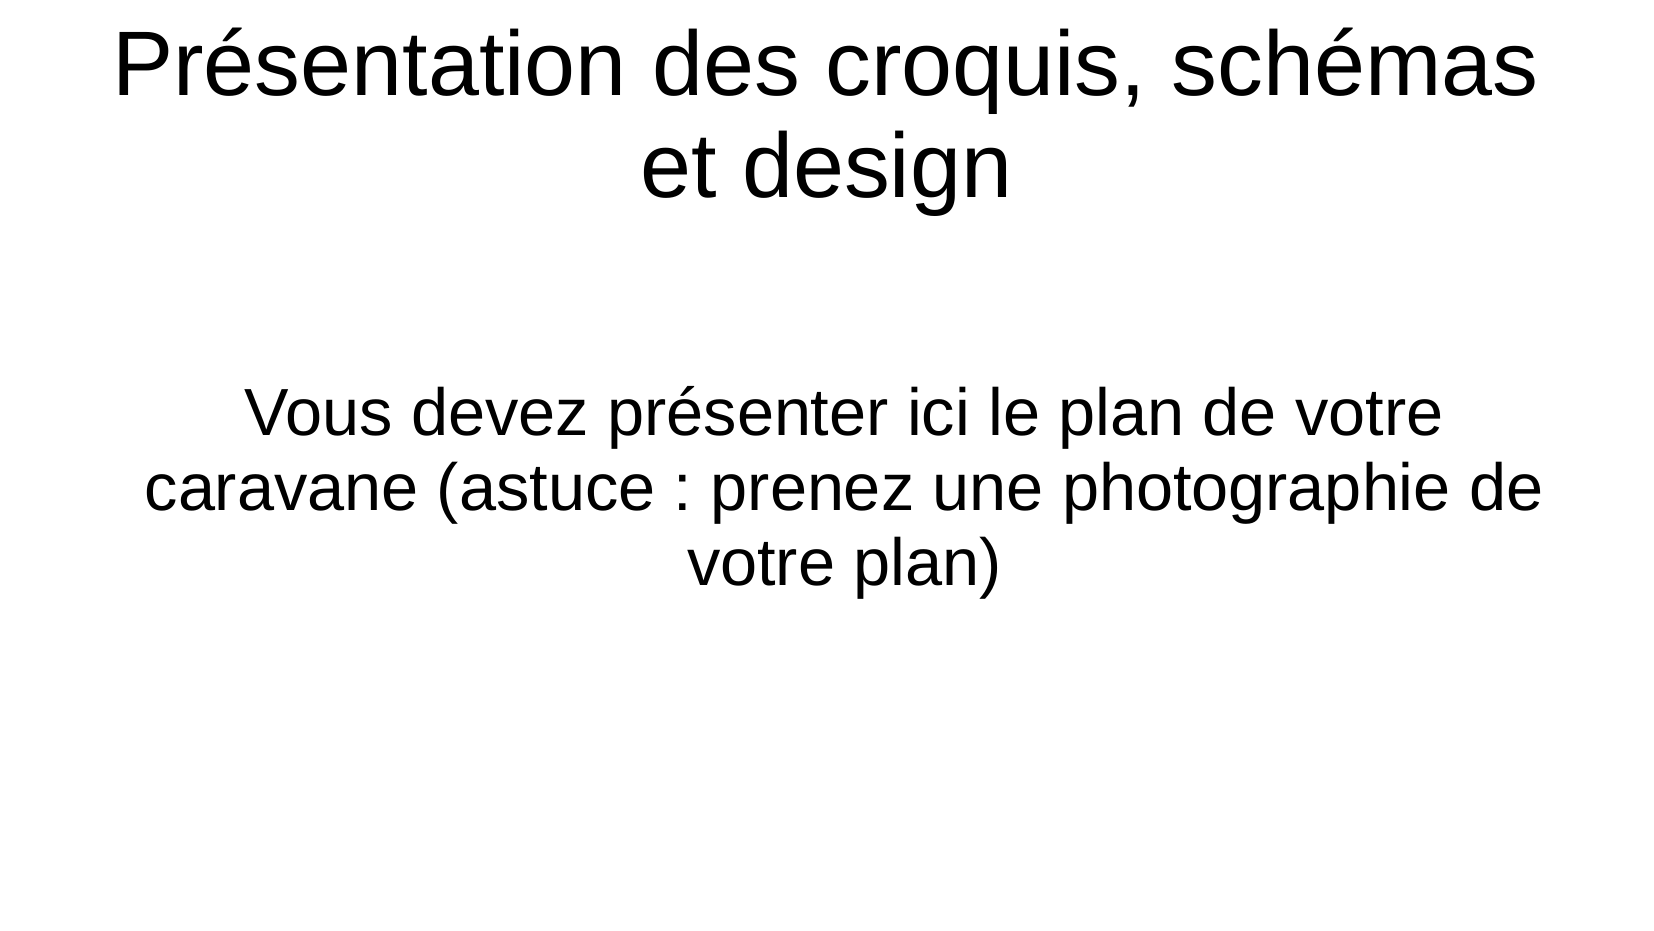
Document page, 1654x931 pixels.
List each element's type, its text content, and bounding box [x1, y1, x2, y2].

title Présentation des croquis, schémas et design [82, 12, 1571, 217]
list Vous devez présenter ici le plan de votre caravane (astuce : prenez une photographie de votre plan) [82, 217, 1571, 758]
